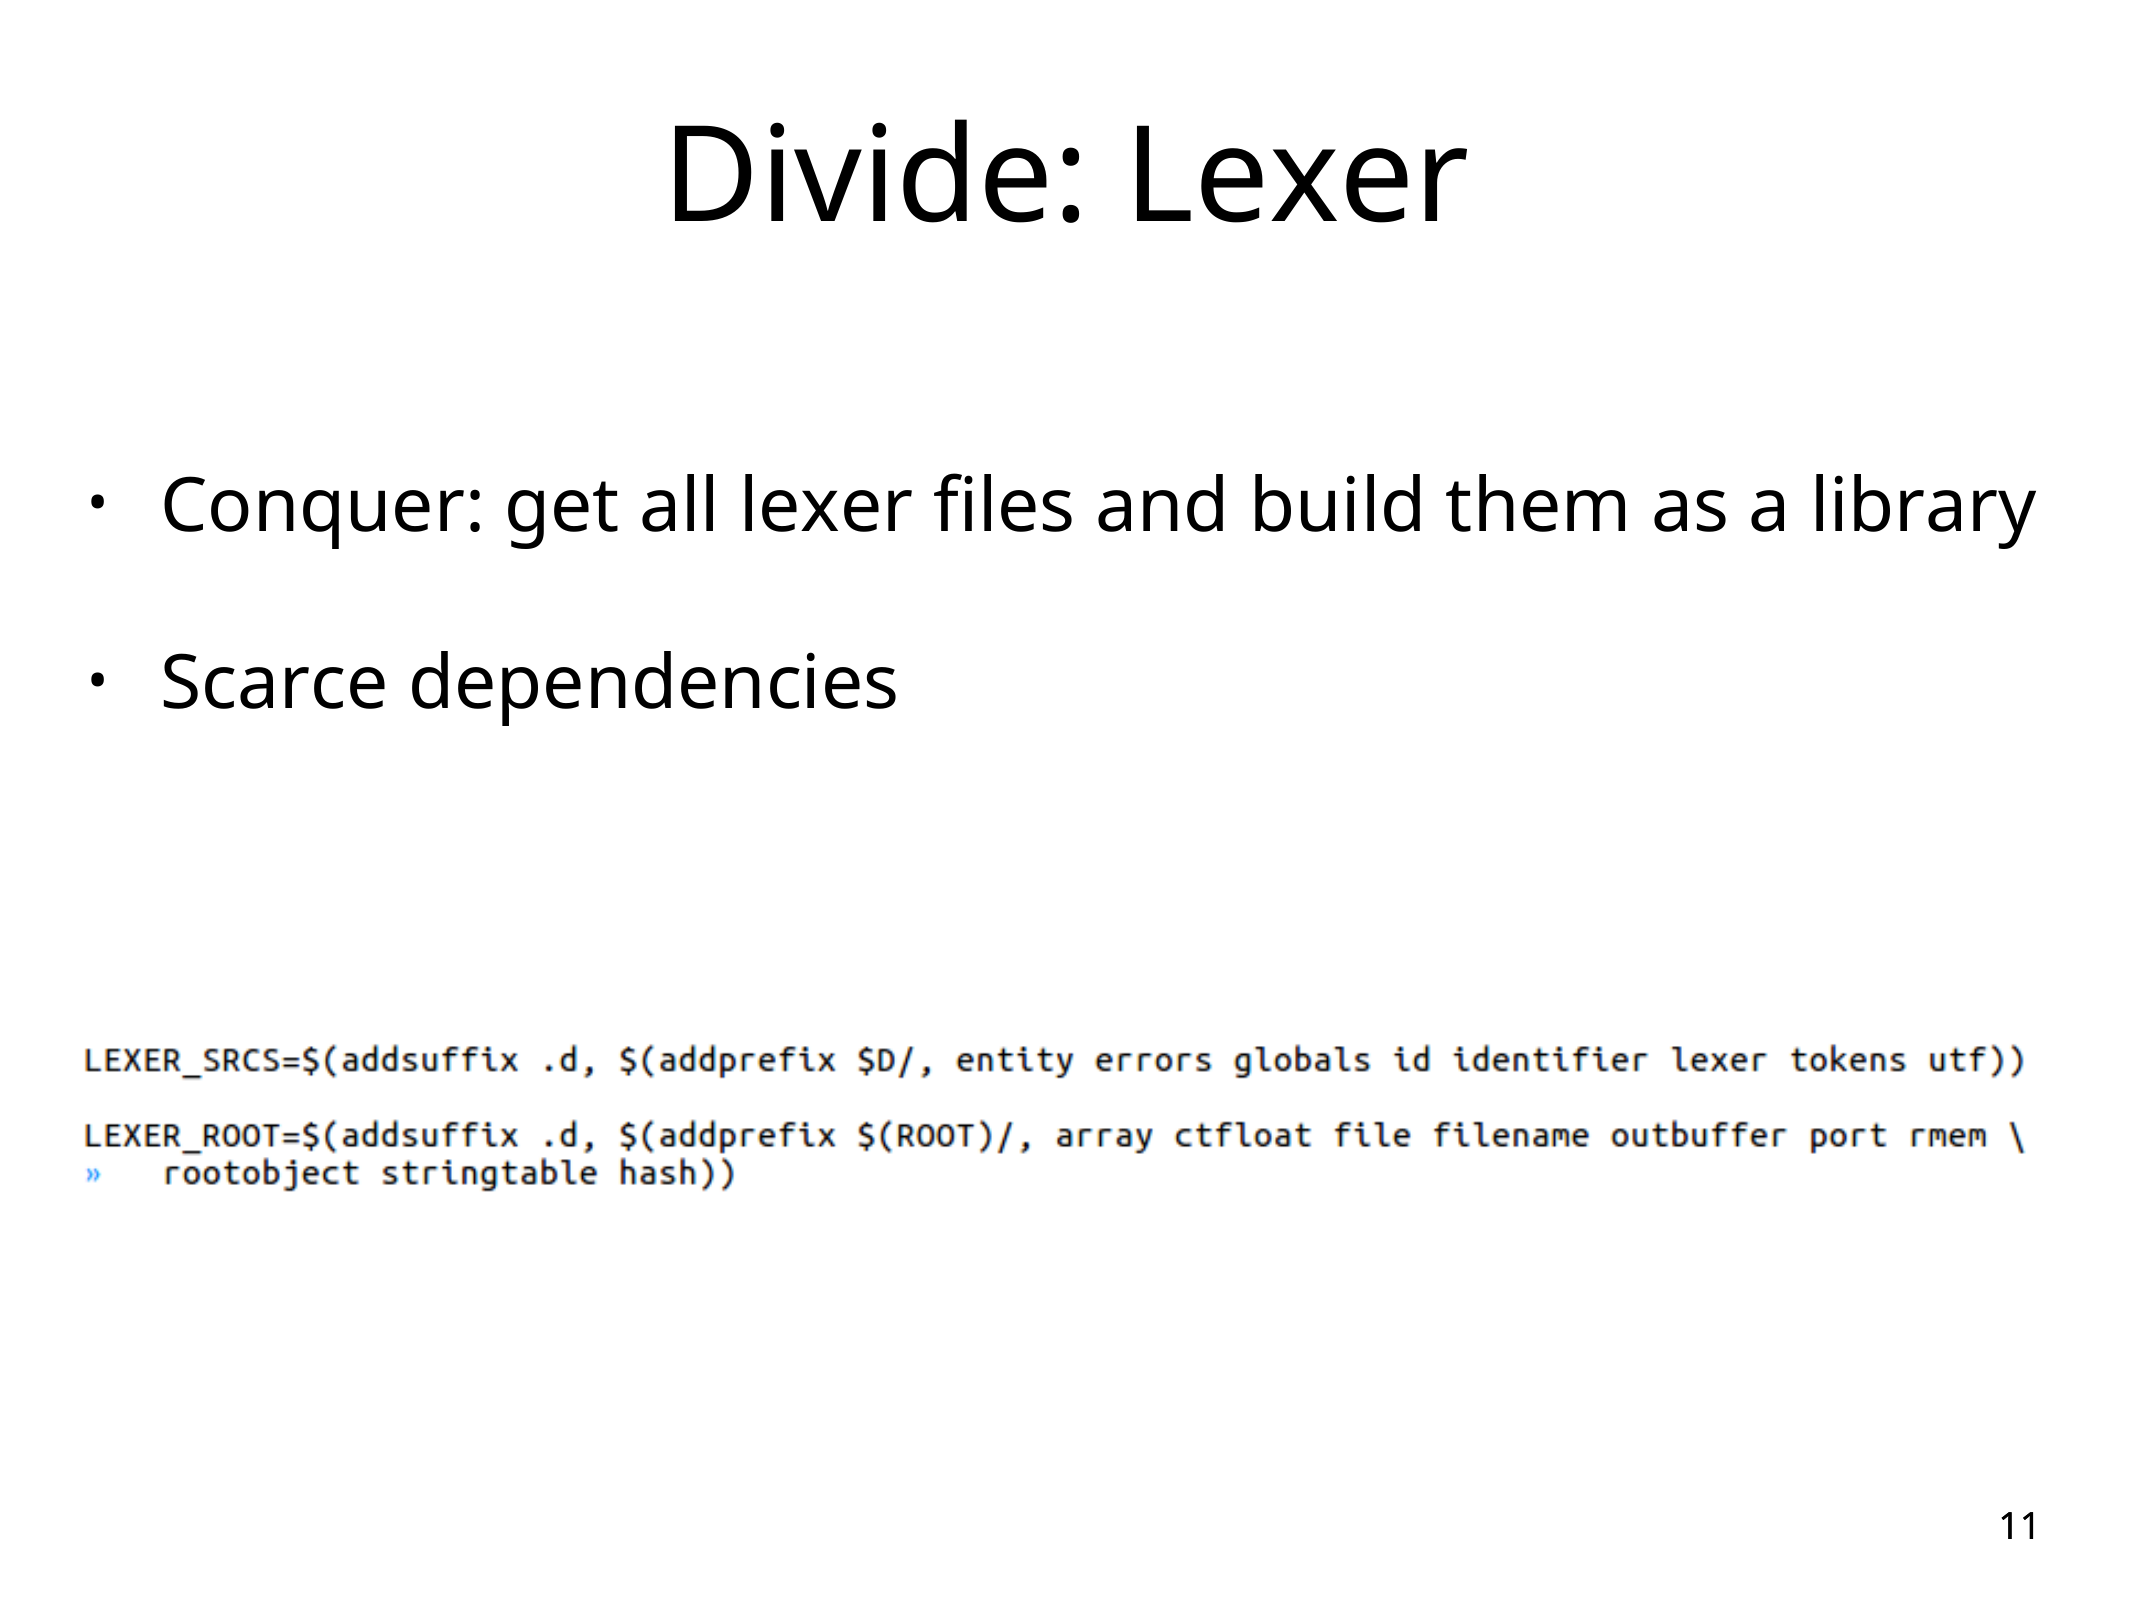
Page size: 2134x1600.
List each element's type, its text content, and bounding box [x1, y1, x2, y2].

picture [75, 1034, 2050, 1207]
list Conquer: get all lexer files and build them as a library Scarce dependencies [79, 312, 2055, 867]
title Divide: Lexer [79, 72, 2055, 263]
text_box <number> [1985, 1493, 2055, 1557]
